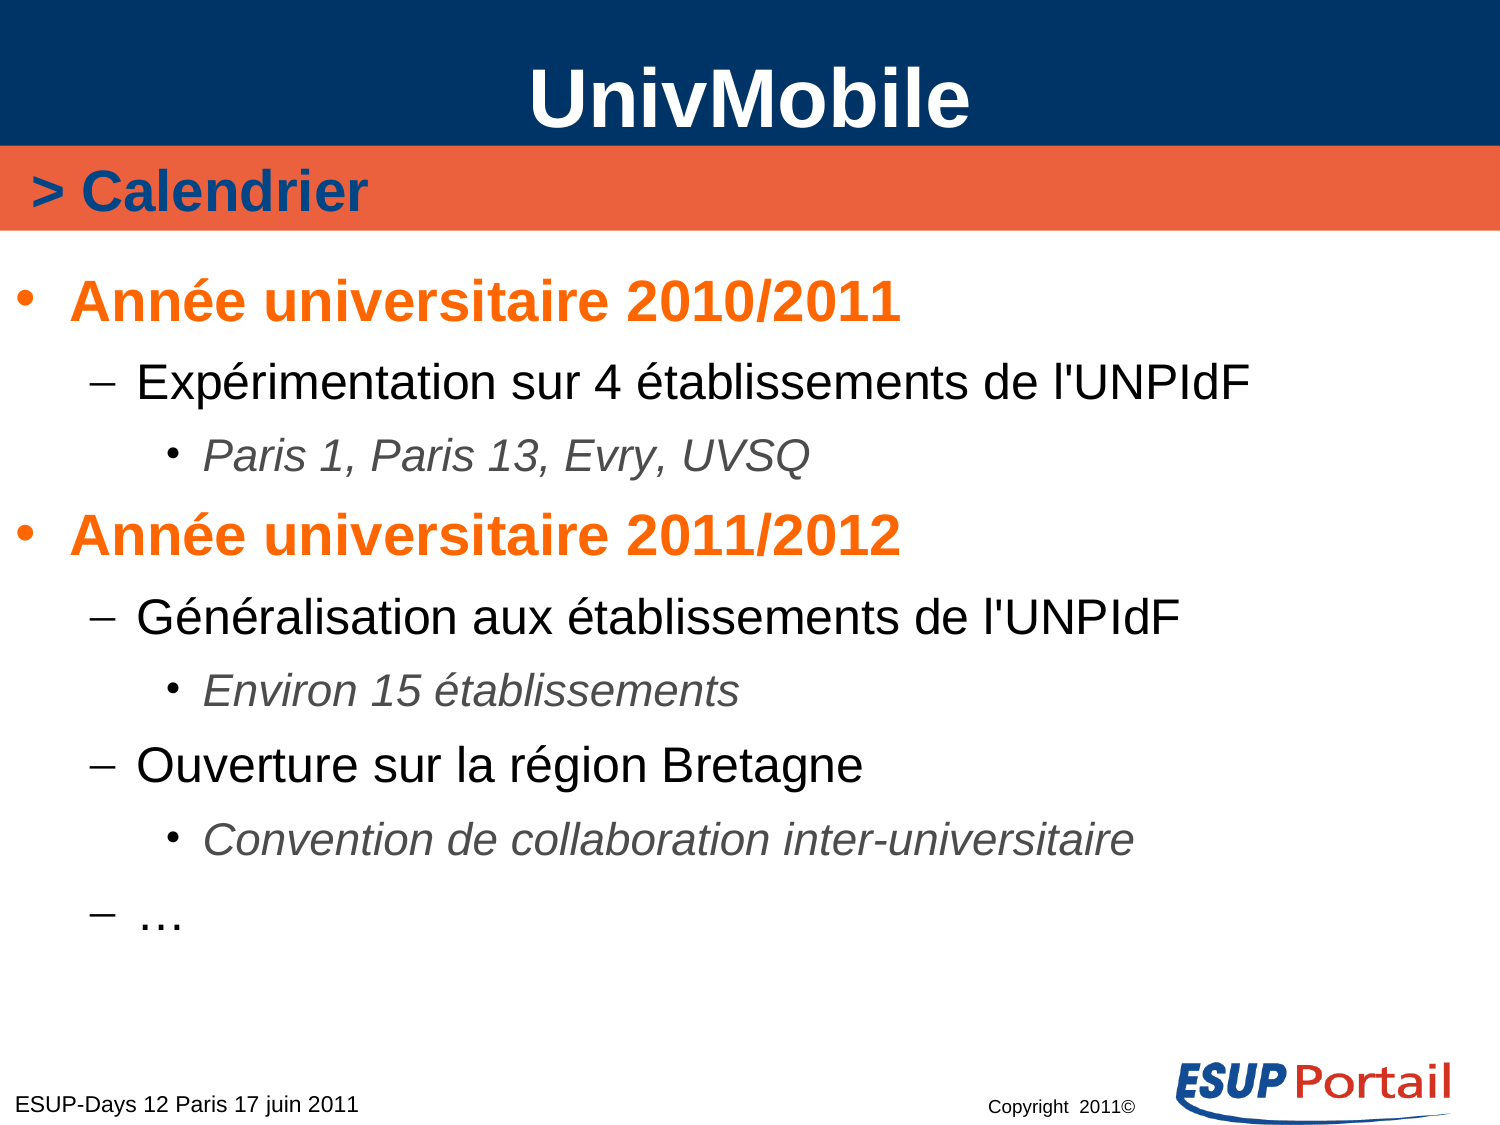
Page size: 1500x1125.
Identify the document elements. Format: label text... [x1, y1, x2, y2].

text_box ESUP-Days 12 Paris 17 juin 2011 [0, 1074, 632, 1125]
picture [1175, 1074, 1451, 1125]
text_box > Calendrier [0, 145, 1500, 231]
text_box Année universitaire 2010/2011 Expérimentation sur 4 établissements de l'UNPIdF Paris 1, Paris 13, Evry, UVSQ Année universitaire 2011/2012 Généralisation aux établissements de l'UNPIdF Environ 15 établissements Ouverture sur la région Bretagne Convention de collaboration inter-universitaire … [0, 231, 1500, 1074]
text_box UnivMobile [0, 0, 1500, 145]
